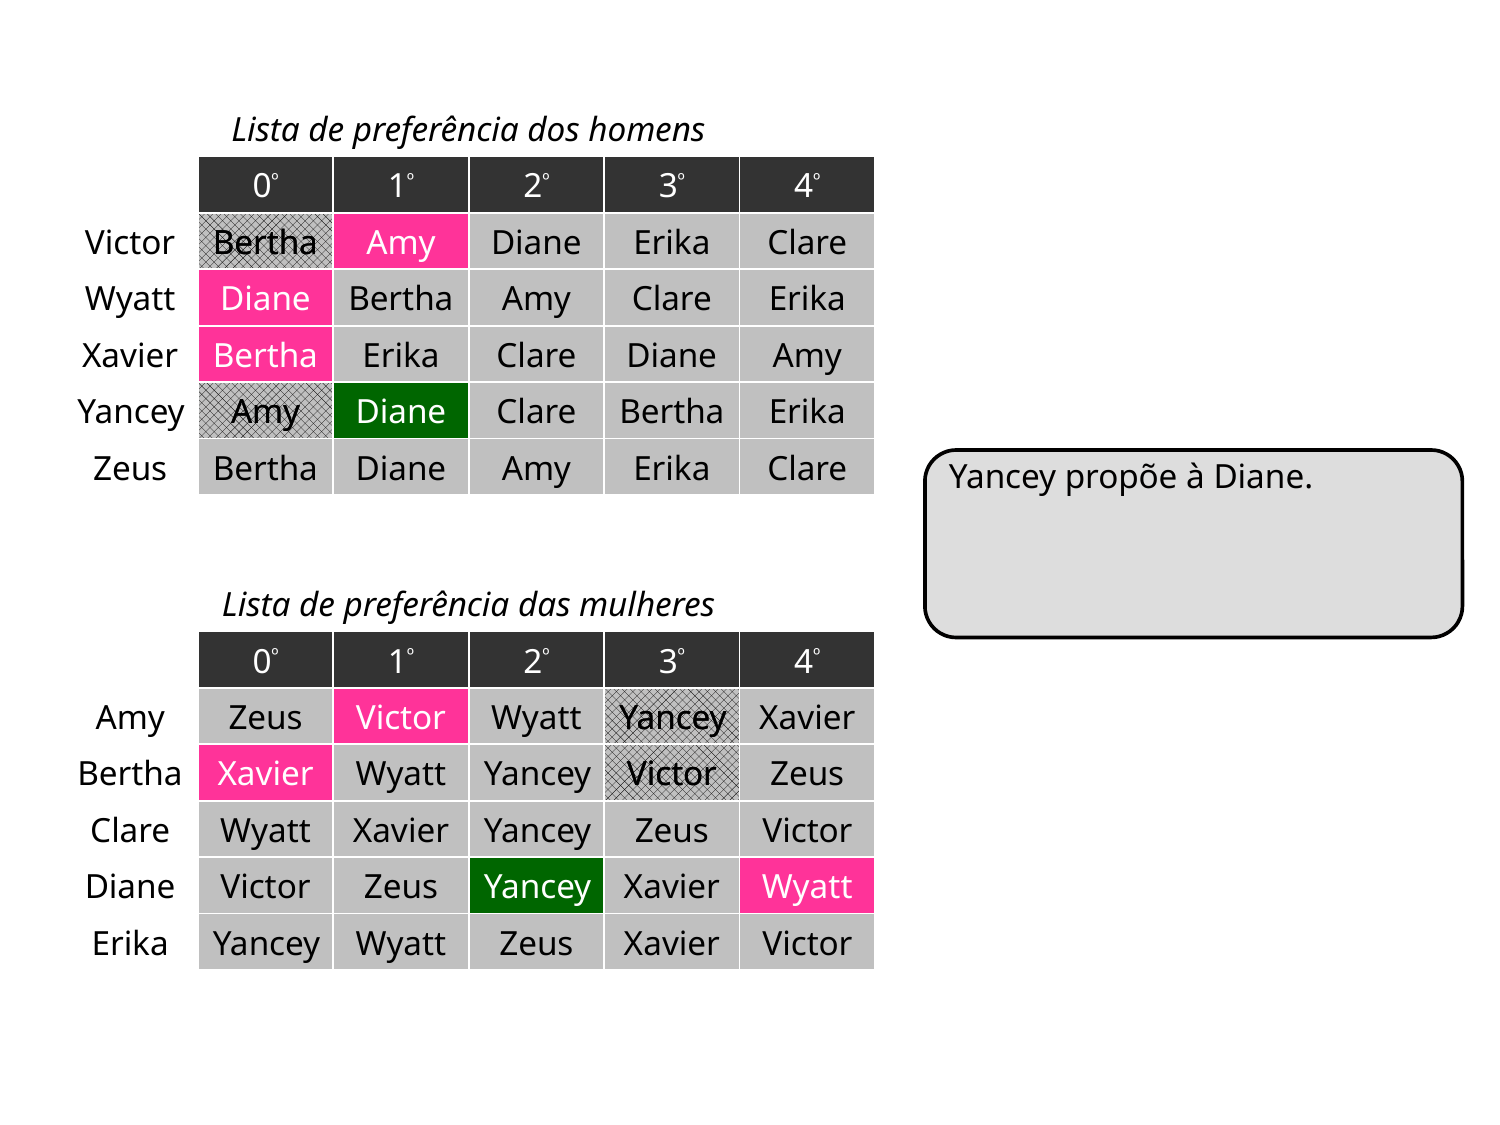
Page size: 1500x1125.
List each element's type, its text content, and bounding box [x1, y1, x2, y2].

text_box Amy [334, 212, 469, 270]
text_box Yancey [604, 687, 740, 744]
text_box Victor [604, 744, 740, 801]
text_box Wyatt [739, 857, 875, 914]
text_box Yancey propõe à Diane. [924, 450, 1463, 638]
text_box Diane [334, 382, 469, 439]
text_box Bertha [197, 325, 334, 382]
text_box Amy [197, 382, 334, 439]
text_box Yancey [468, 857, 605, 914]
text_box Victor [333, 687, 469, 745]
text_box Diane [197, 270, 334, 325]
text_box Xavier [197, 744, 334, 801]
text_box Bertha [197, 212, 334, 270]
